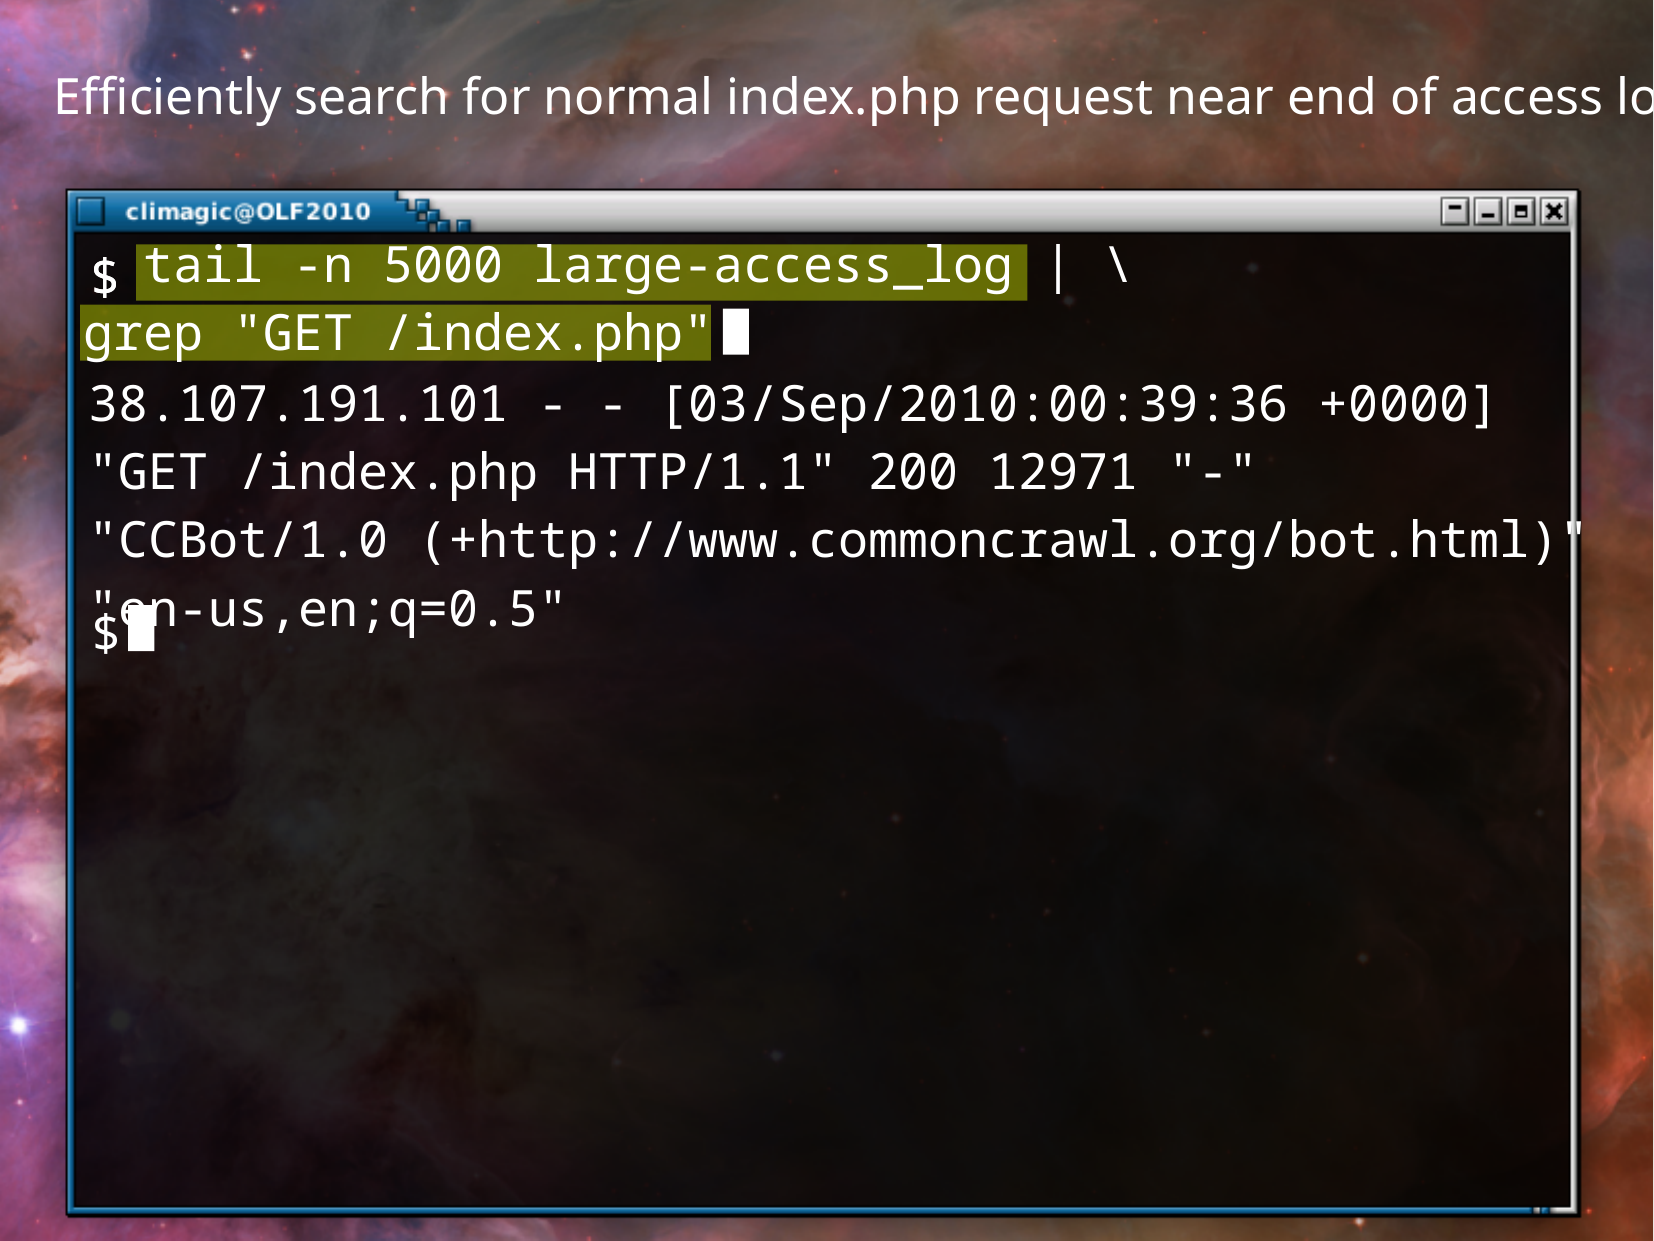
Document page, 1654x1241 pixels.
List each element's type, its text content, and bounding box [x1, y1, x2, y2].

text_box $ [76, 234, 136, 308]
text_box $ [76, 590, 136, 664]
text_box [722, 308, 749, 355]
text_box 38.107.191.101 - - [03/Sep/2010:00:39:36 +0000] "GET /index.php HTTP/1.1" 200 12971 "-" "CCBot/1.0 (+http://www.commoncrawl.org/bot.html)" "en-us,en;q=0.5" [73, 360, 1653, 666]
text_box [128, 605, 155, 652]
subtitle tail -n 5000 large-access_log | \ grep "GET /index.php" [83, 212, 1626, 360]
text_box Efficiently search for normal index.php request near end of access log [39, 54, 1615, 134]
picture [0, 0, 1654, 1241]
